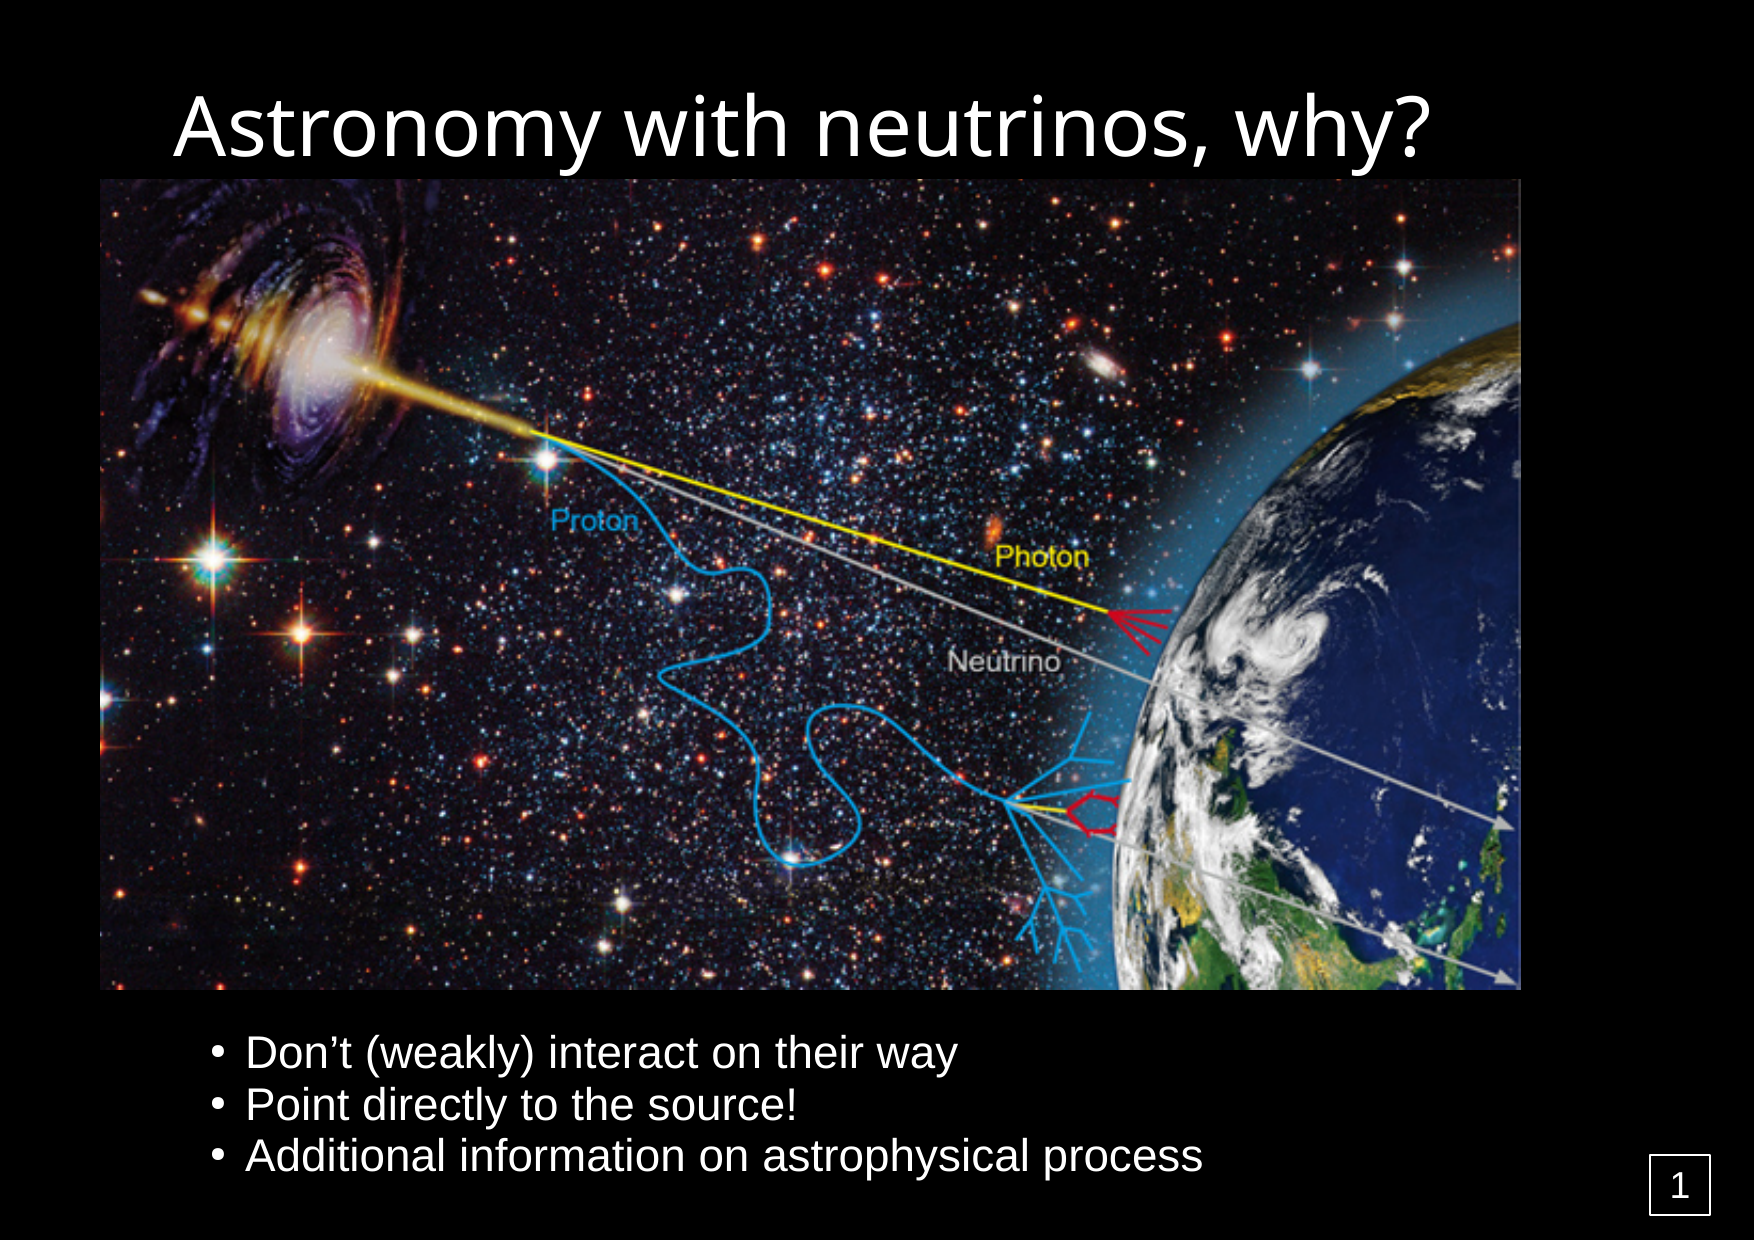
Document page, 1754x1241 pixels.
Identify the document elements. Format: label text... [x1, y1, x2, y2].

picture [100, 179, 1521, 991]
text_box Don’t (weakly) interact on their way Point directly to the source! Additional information on astrophysical process [195, 1020, 1351, 1189]
text_box Astronomy with neutrinos, why? [159, 60, 1576, 276]
text_box 1 [1650, 1155, 1711, 1216]
